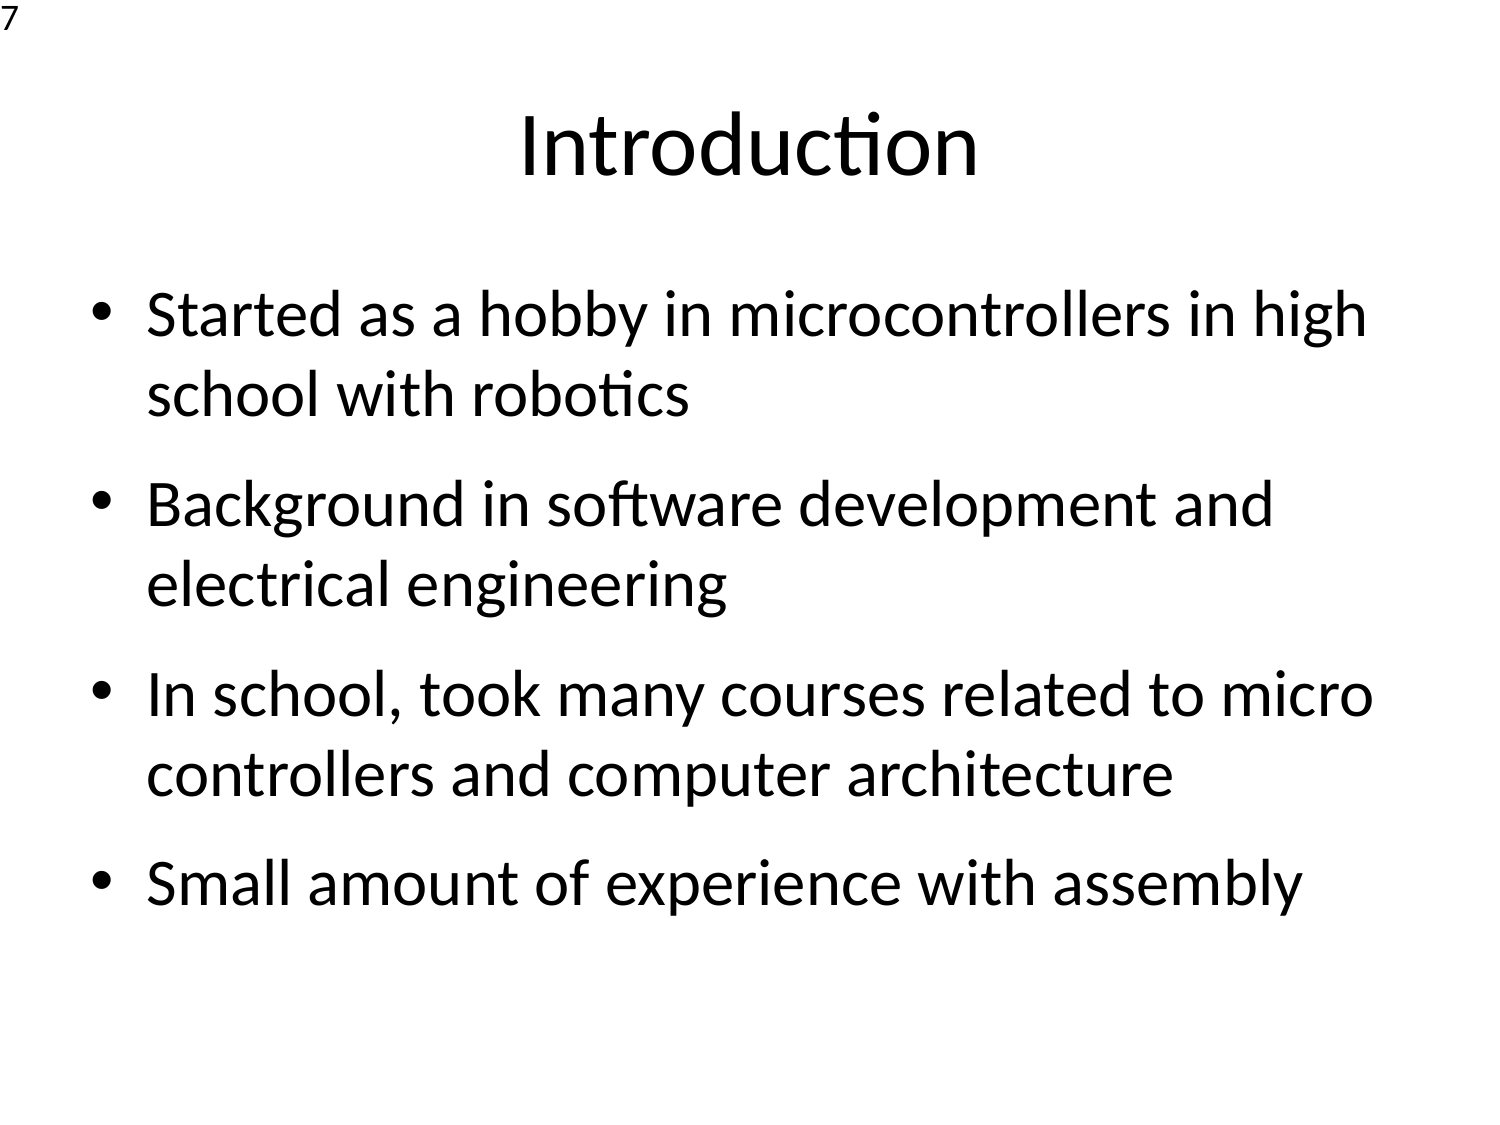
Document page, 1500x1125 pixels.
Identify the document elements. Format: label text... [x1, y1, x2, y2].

title Introduction [75, 45, 1425, 233]
list Started as a hobby in microcontrollers in high school with robotics Background in software development and electrical engineering In school, took many courses related to micro controllers and computer architecture Small amount of experience with assembly [75, 262, 1425, 1005]
